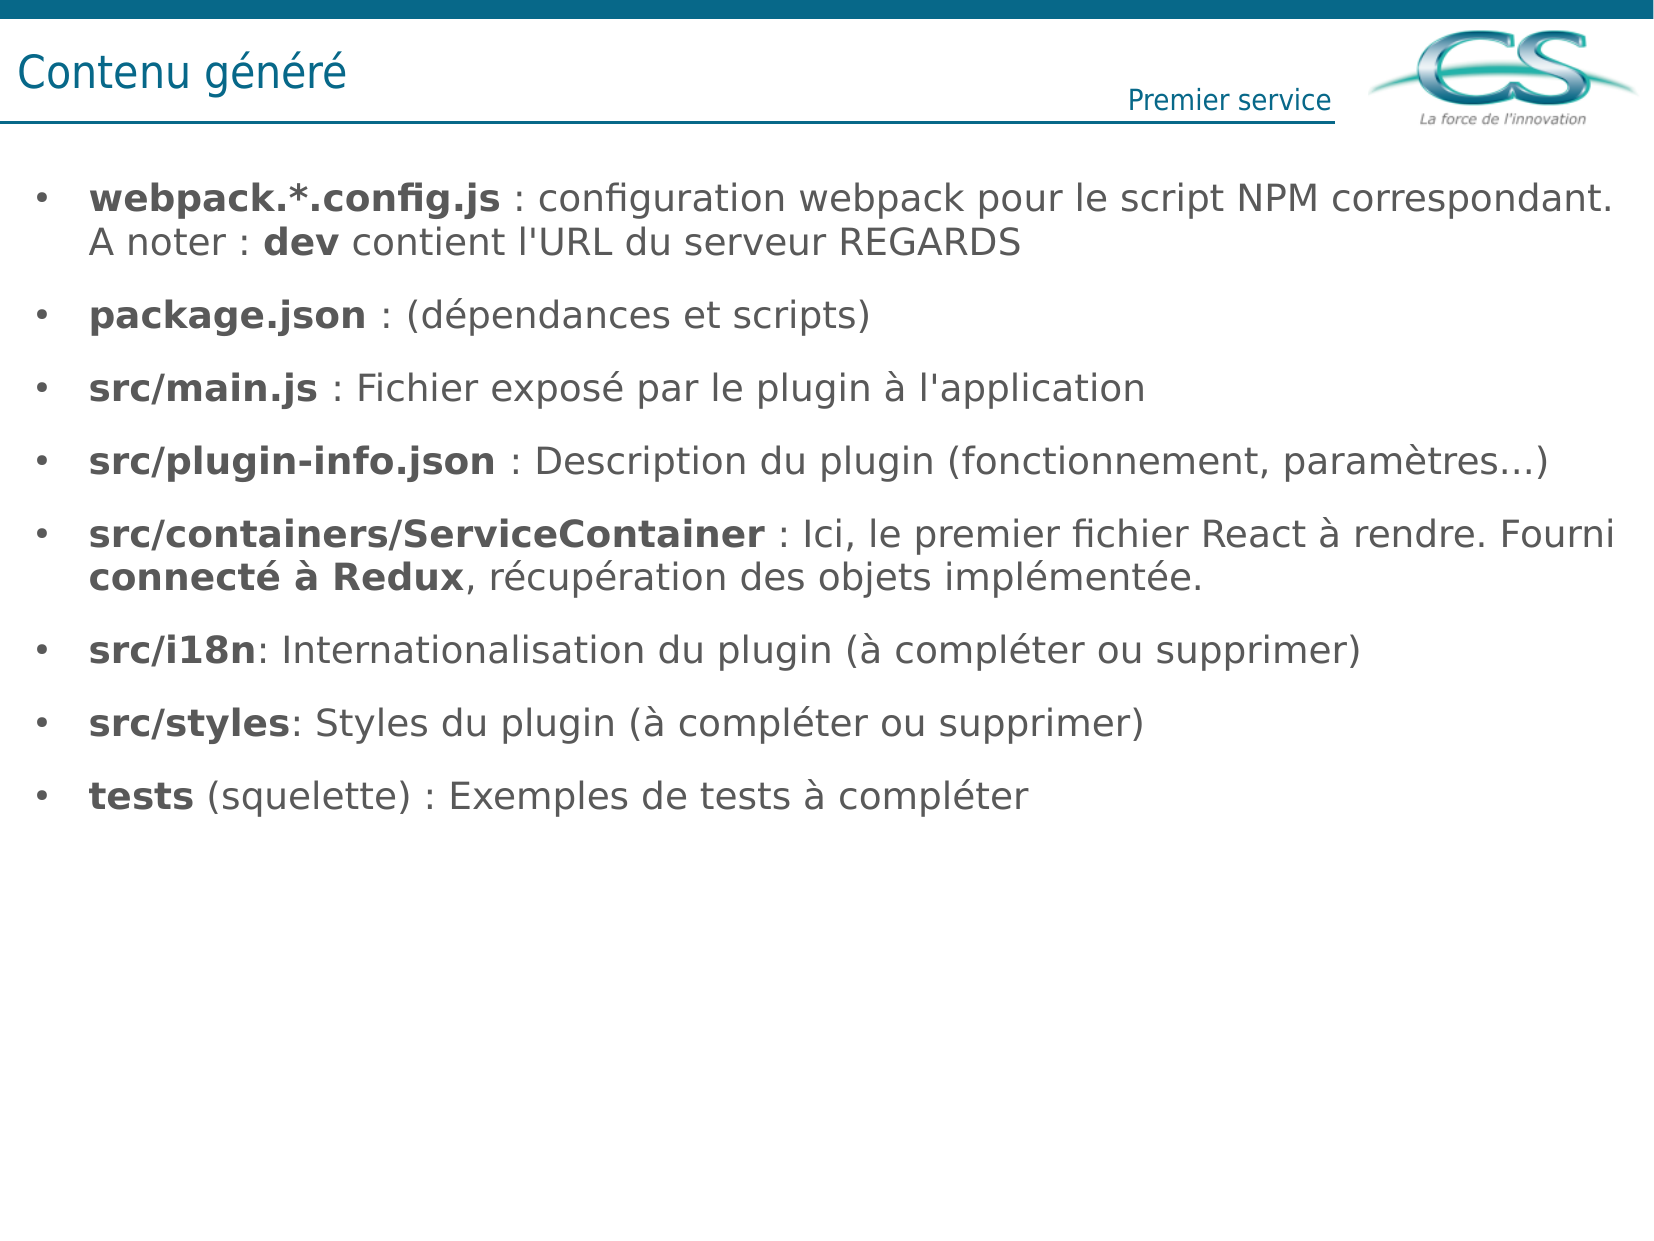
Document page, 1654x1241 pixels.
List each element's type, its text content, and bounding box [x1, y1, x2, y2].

picture [1368, 28, 1642, 128]
title Contenu généré [17, 46, 1368, 106]
text_box Premier service [1116, 71, 1359, 164]
list webpack.*.config.js : configuration webpack pour le script NPM correspondant. A noter : dev contient l'URL du serveur REGARDS package.json : (dépendances et scripts) src/main.js : Fichier exposé par le plugin à l'application src/plugin-info.json : Description du plugin (fonctionnement, paramètres...) src/containers/ServiceContainer : Ici, le premier fichier React à rendre. Fourni connecté à Redux, récupération des objets implémentée. src/i18n: Internationalisation du plugin (à compléter ou supprimer) src/styles: Styles du plugin (à compléter ou supprimer) tests (squelette) : Exemples de tests à compléter [17, 177, 1630, 1217]
